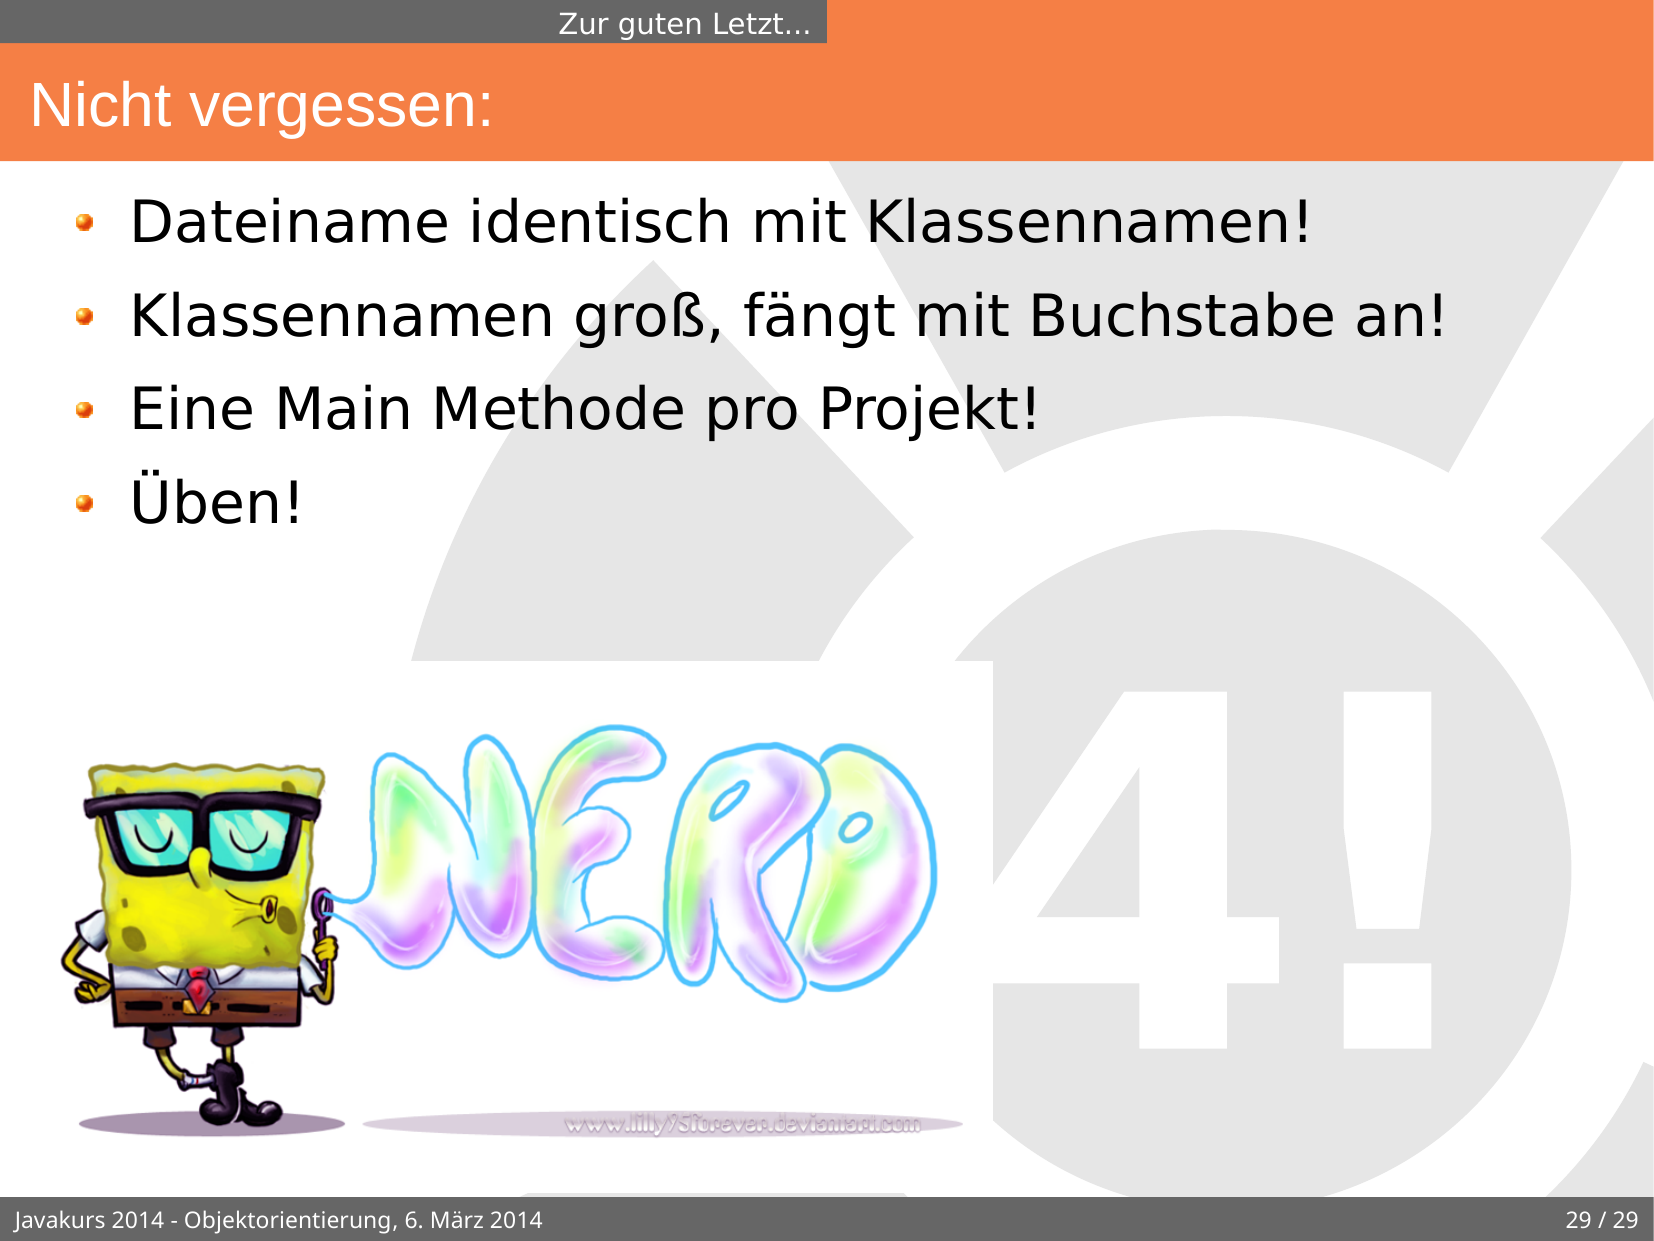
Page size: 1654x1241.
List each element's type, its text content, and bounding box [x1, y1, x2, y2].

title Nicht vergessen: [29, 67, 1595, 143]
list Dateiname identisch mit Klassennamen! Klassennamen groß, fängt mit Buchstabe an! Eine Main Methode pro Projekt! Üben! [59, 188, 1536, 1075]
text_box Zur guten Letzt... [29, 0, 827, 50]
picture [8, 661, 993, 1193]
